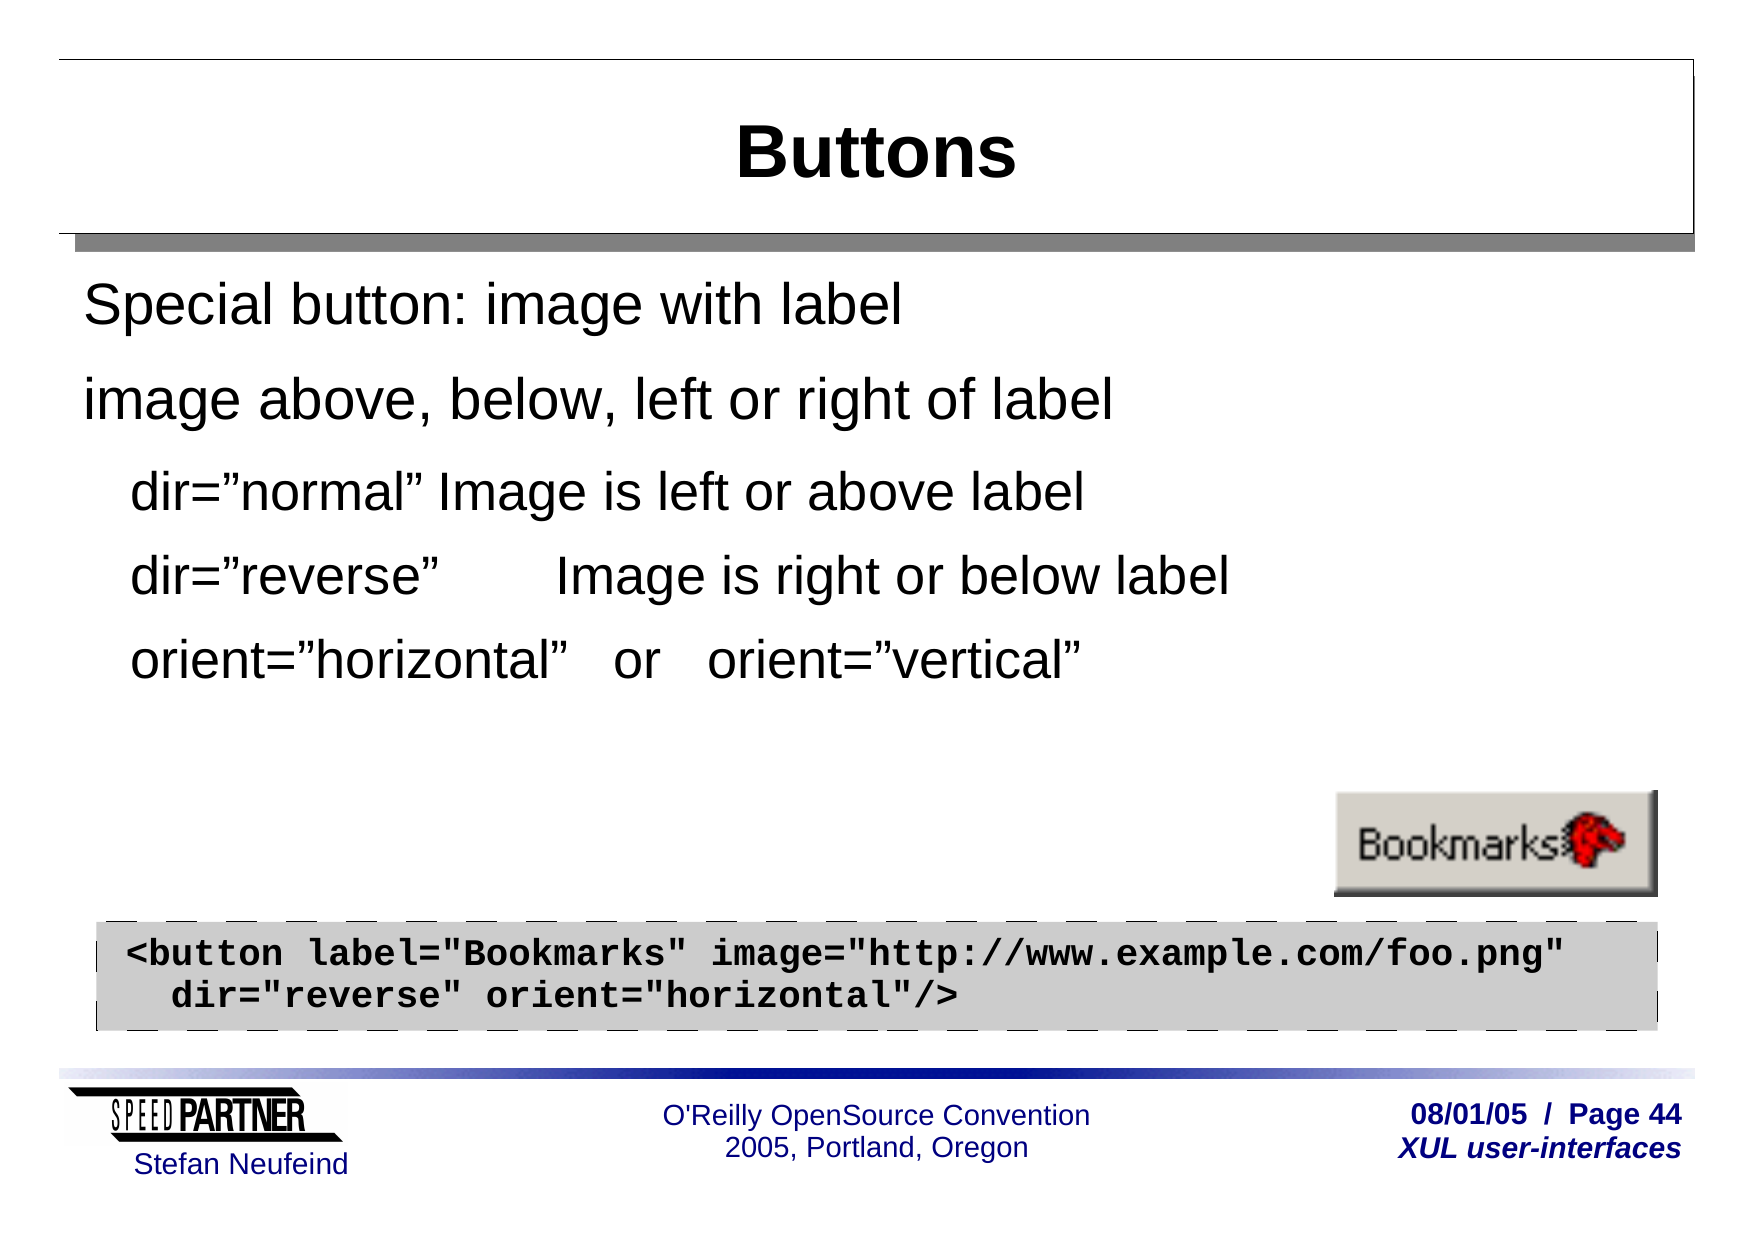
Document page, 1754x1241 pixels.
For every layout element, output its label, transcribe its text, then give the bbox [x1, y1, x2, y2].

picture [1334, 790, 1658, 897]
list Special button: image with label image above, below, left or right of label dir=”normal” Image is left or above label dir=”reverse” Image is right or below label orient=”horizontal” or orient=”vertical” [71, 272, 1695, 1055]
picture [59, 1068, 1695, 1079]
text_box <button label="Bookmarks" image="http://www.example.com/foo.png" dir="reverse" orient="horizontal"/> [96, 921, 1658, 1031]
picture [64, 1082, 348, 1146]
title Buttons [59, 59, 1695, 244]
